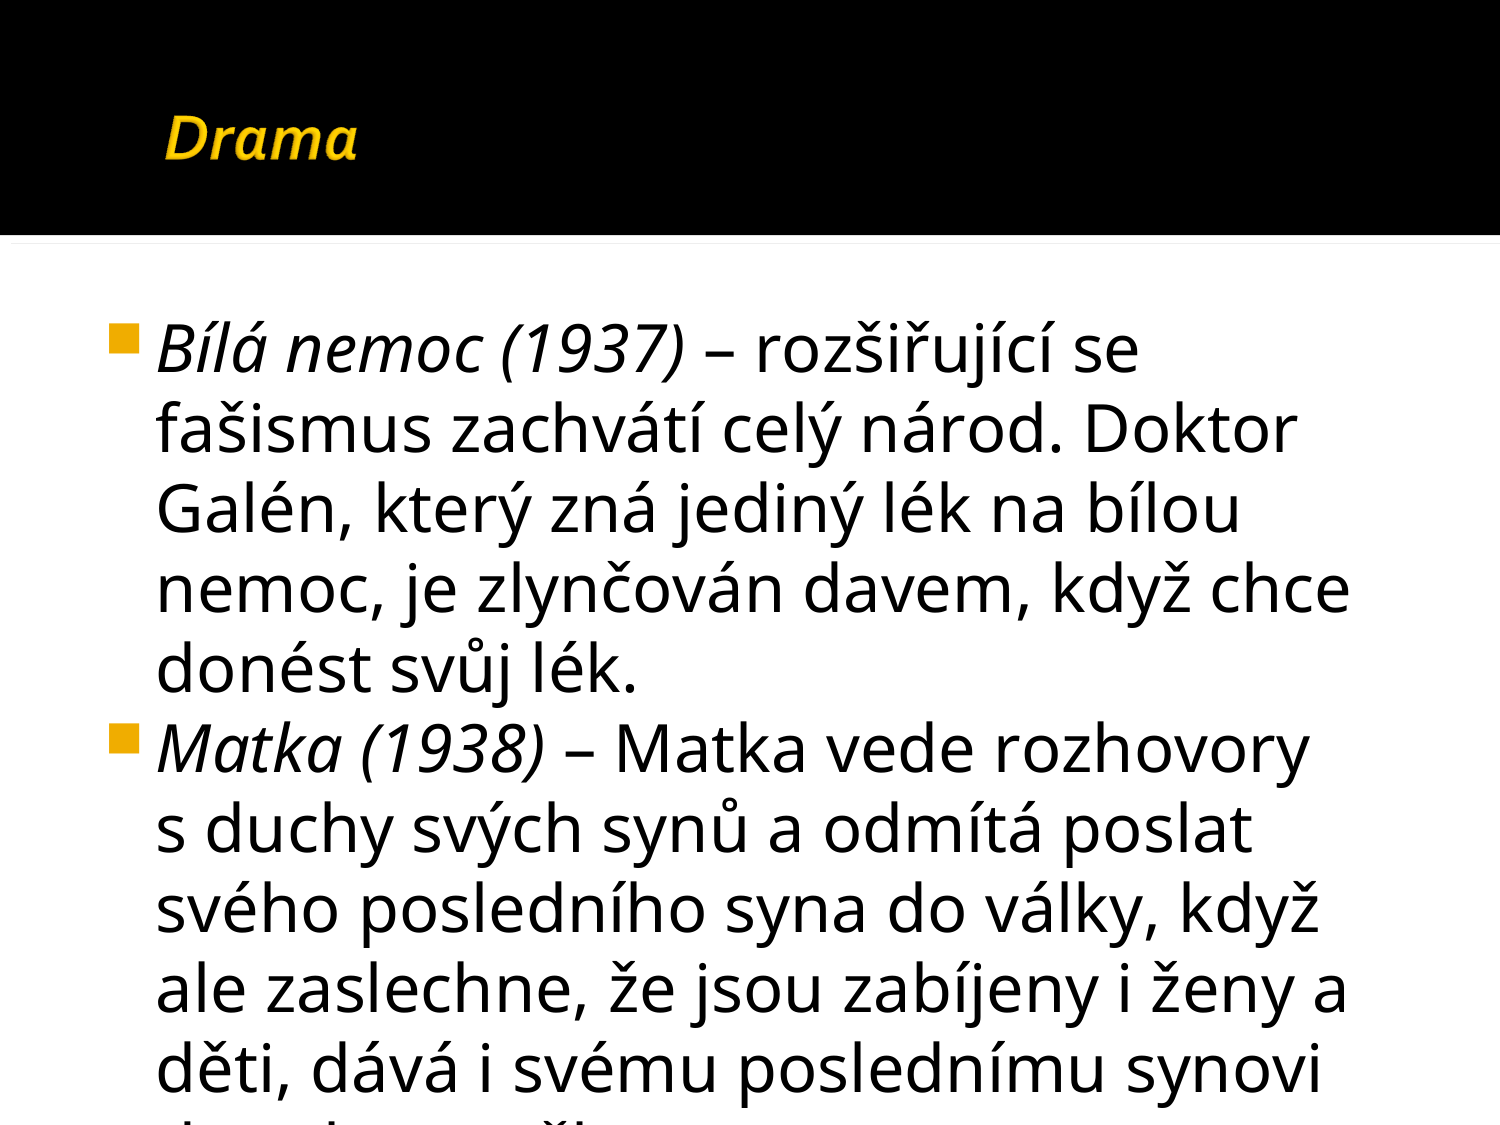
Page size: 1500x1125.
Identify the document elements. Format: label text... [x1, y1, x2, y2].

list Bílá nemoc (1937) – rozšiřující se fašismus zachvátí celý národ. Doktor Galén, který zná jediný lék na bílou nemoc, je zlynčován davem, když chce donést svůj lék. Matka (1938) – Matka vede rozhovory s duchy svých synů a odmítá poslat svého posledního syna do války, když ale zaslechne, že jsou zabíjeny i ženy a děti, dává i svému poslednímu synovi do rukou pušku. [75, 291, 1426, 1114]
text_box [121, 34, 1500, 243]
